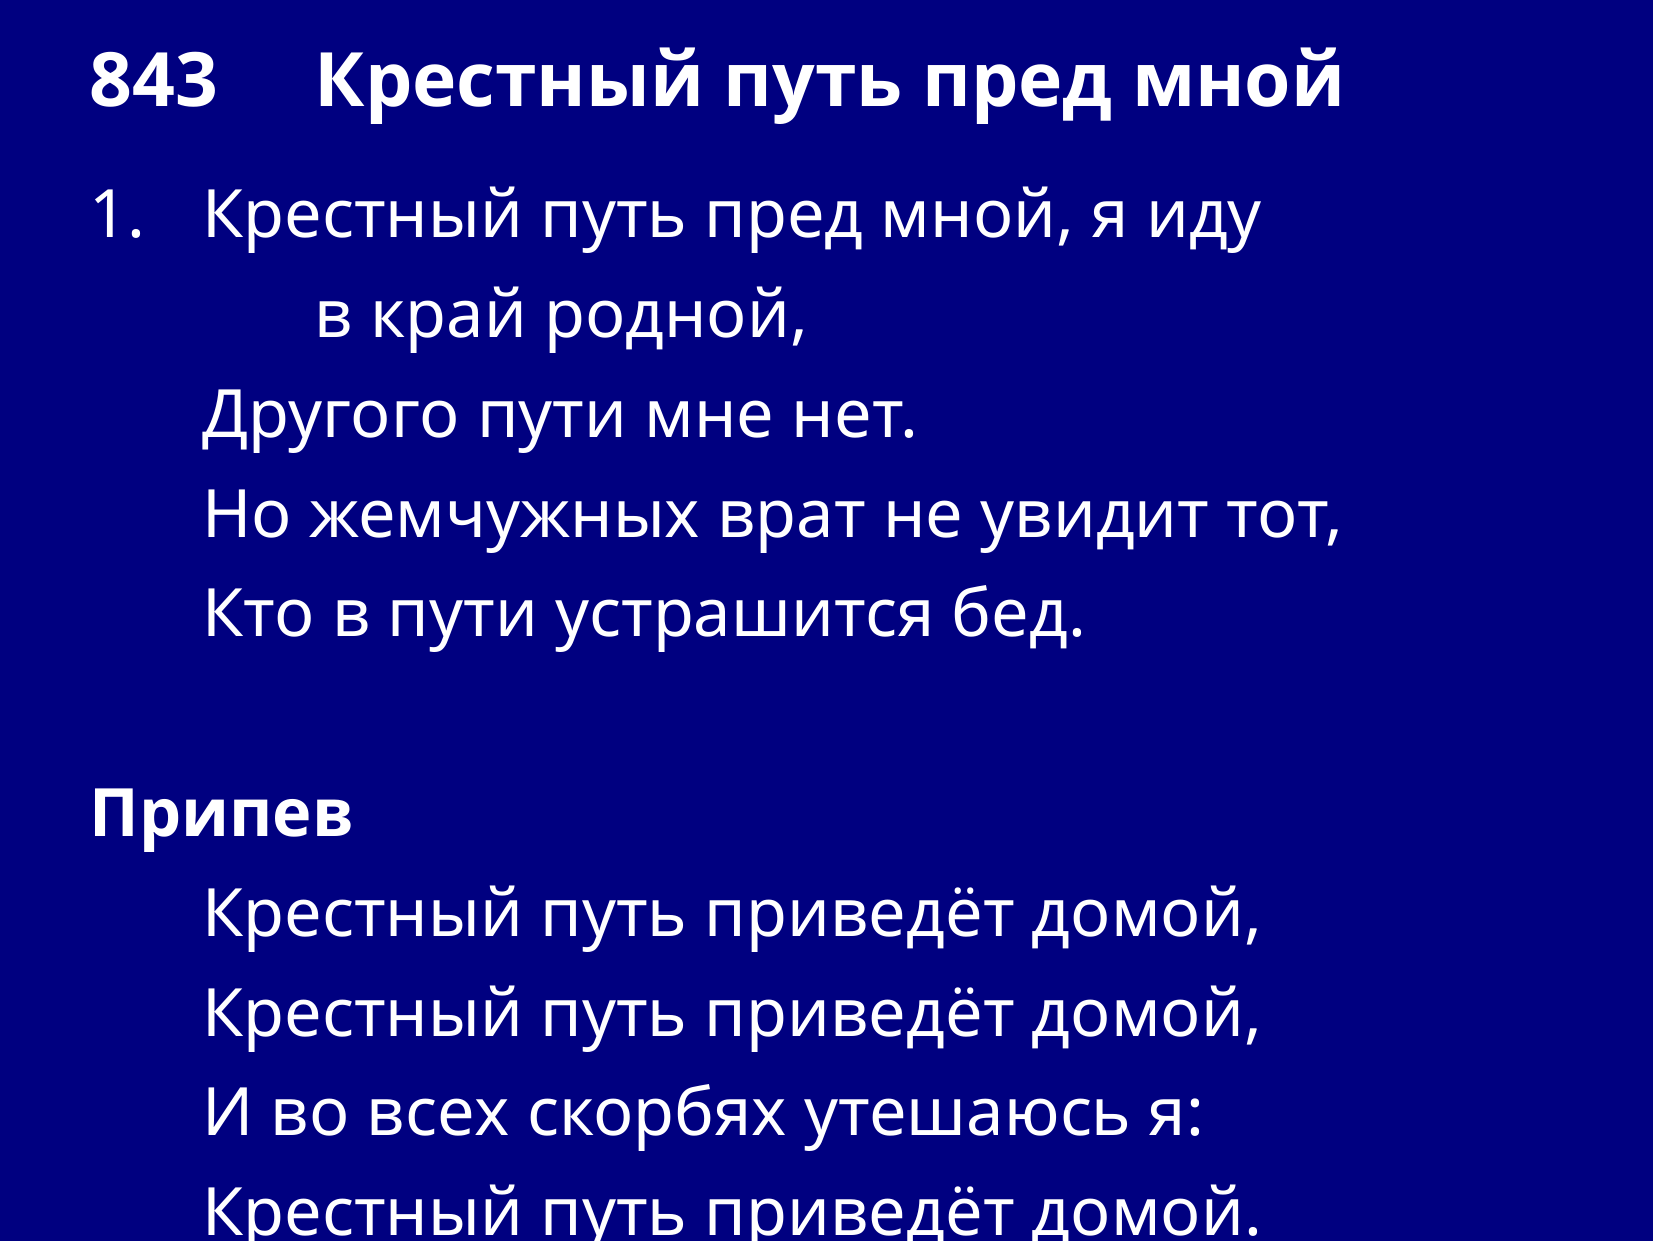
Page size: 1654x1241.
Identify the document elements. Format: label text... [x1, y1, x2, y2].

text_box 1. Крестный путь пред мной, я иду в край родной, Другого пути мне нет. Но жемчужных врат не увидит тот, Кто в пути устрашится бед. Припев Крестный путь приведёт домой, Крестный путь приведёт домой, И во всех скорбях утешаюсь я: Крестный путь приведёт домой. [75, 150, 1576, 1163]
text_box 843 Крестный путь пред мной [75, 18, 1576, 132]
